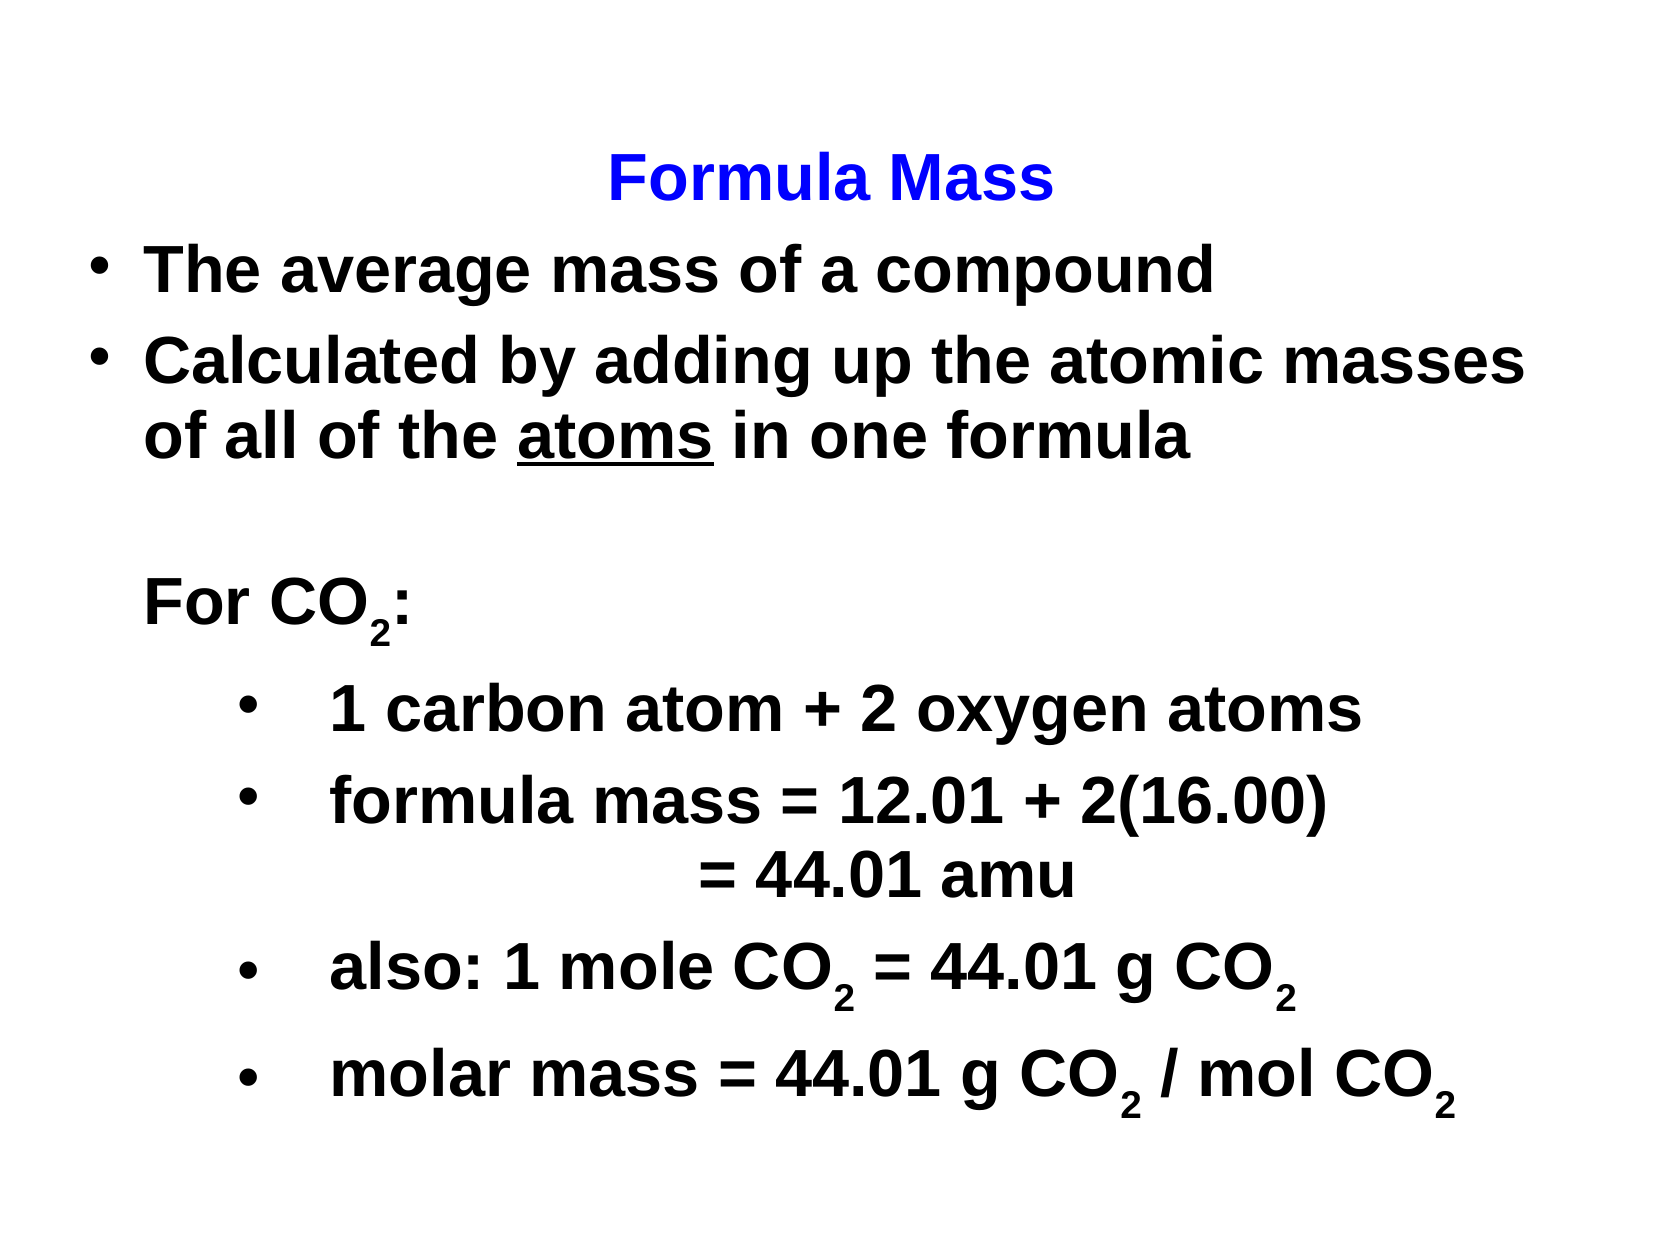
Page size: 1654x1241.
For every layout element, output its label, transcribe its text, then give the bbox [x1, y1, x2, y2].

text_box Formula Mass The average mass of a compound Calculated by adding up the atomic masses of all of the atoms in one formula For CO2: 1 carbon atom + 2 oxygen atoms formula mass = 12.01 + 2(16.00) = 44.01 amu also: 1 mole CO2 = 44.01 g CO2 molar mass = 44.01 g CO2 / mol CO2 [87, 104, 1576, 1163]
